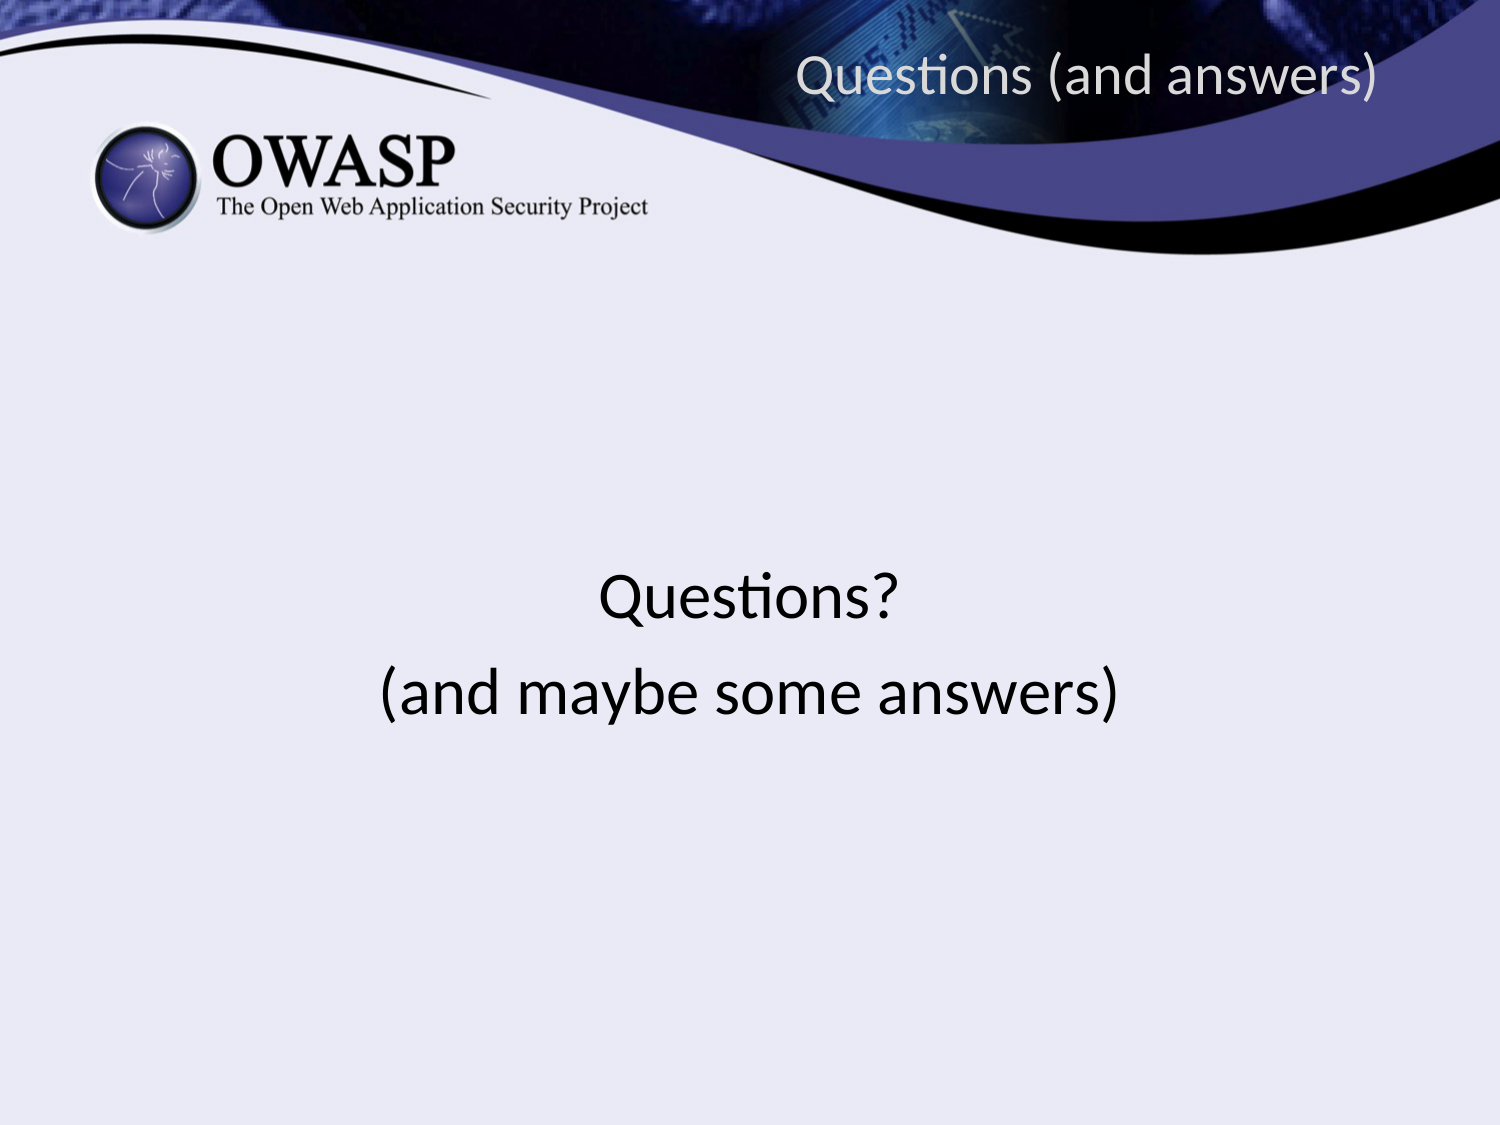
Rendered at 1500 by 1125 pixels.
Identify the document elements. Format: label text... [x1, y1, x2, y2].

picture [0, 0, 1500, 1125]
title Questions (and answers) [699, 0, 1476, 149]
subtitle Questions? (and maybe some answers) [75, 262, 1426, 1018]
